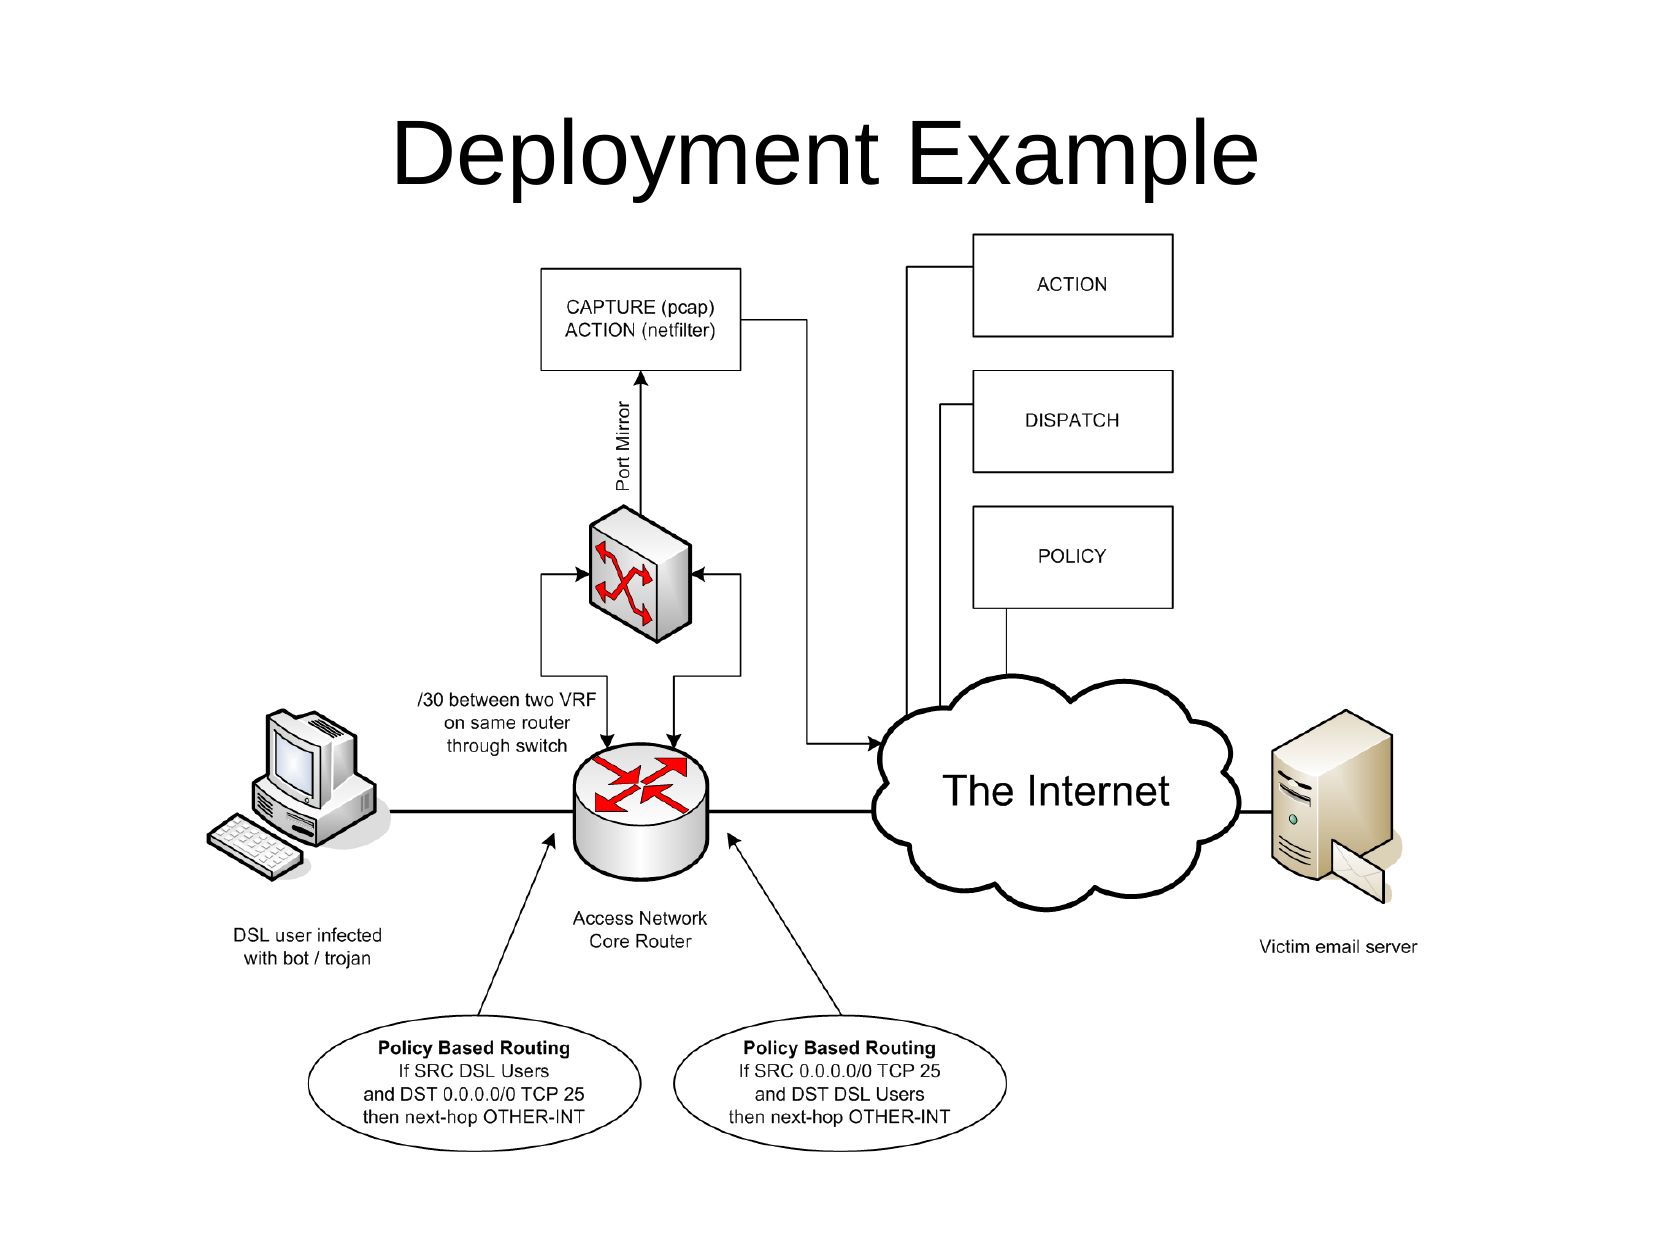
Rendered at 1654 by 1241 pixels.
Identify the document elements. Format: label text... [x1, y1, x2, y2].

title Deployment Example [82, 56, 1571, 250]
picture [206, 233, 1418, 1152]
